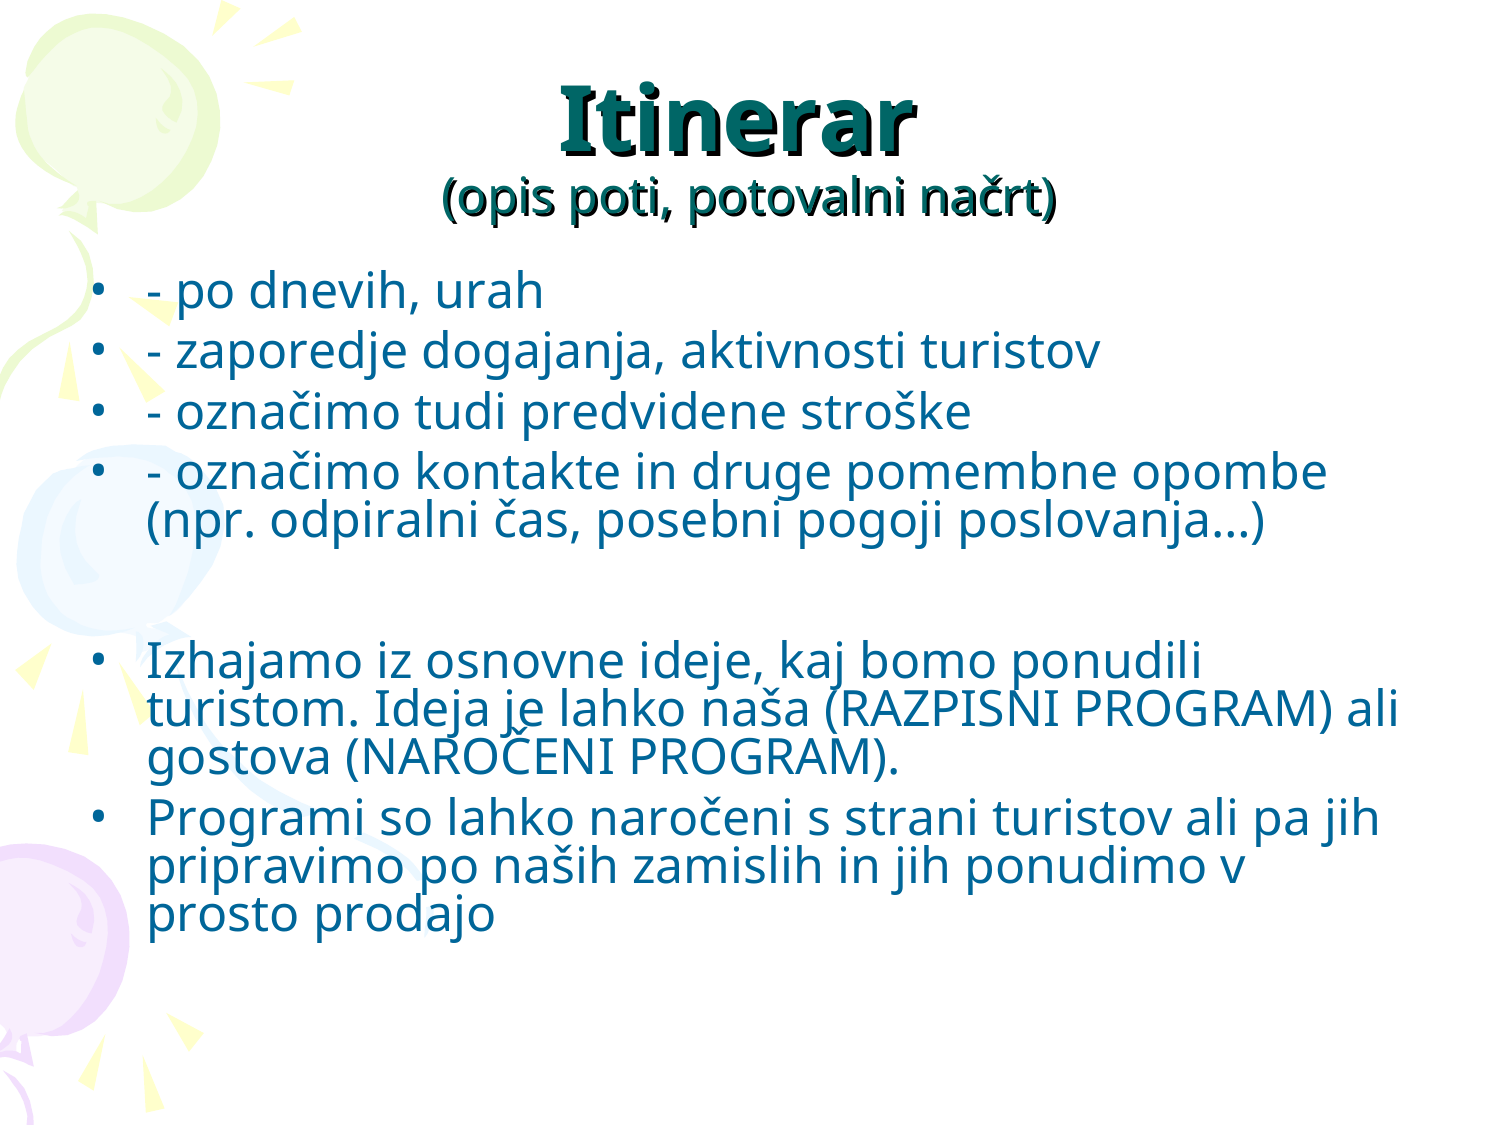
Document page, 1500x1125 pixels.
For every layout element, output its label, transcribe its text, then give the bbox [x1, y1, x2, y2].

title Itinerar (opis poti, potovalni načrt) [72, 16, 1426, 233]
list - po dnevih, urah - zaporedje dogajanja, aktivnosti turistov - označimo tudi predvidene stroške - označimo kontakte in druge pomembne opombe (npr. odpiralni čas, posebni pogoji poslovanja…) Izhajamo iz osnovne ideje, kaj bomo ponudili turistom. Ideja je lahko naša (RAZPISNI PROGRAM) ali gostova (NAROČENI PROGRAM). Programi so lahko naročeni s strani turistov ali pa jih pripravimo po naših zamislih in jih ponudimo v prosto prodajo [75, 262, 1426, 994]
